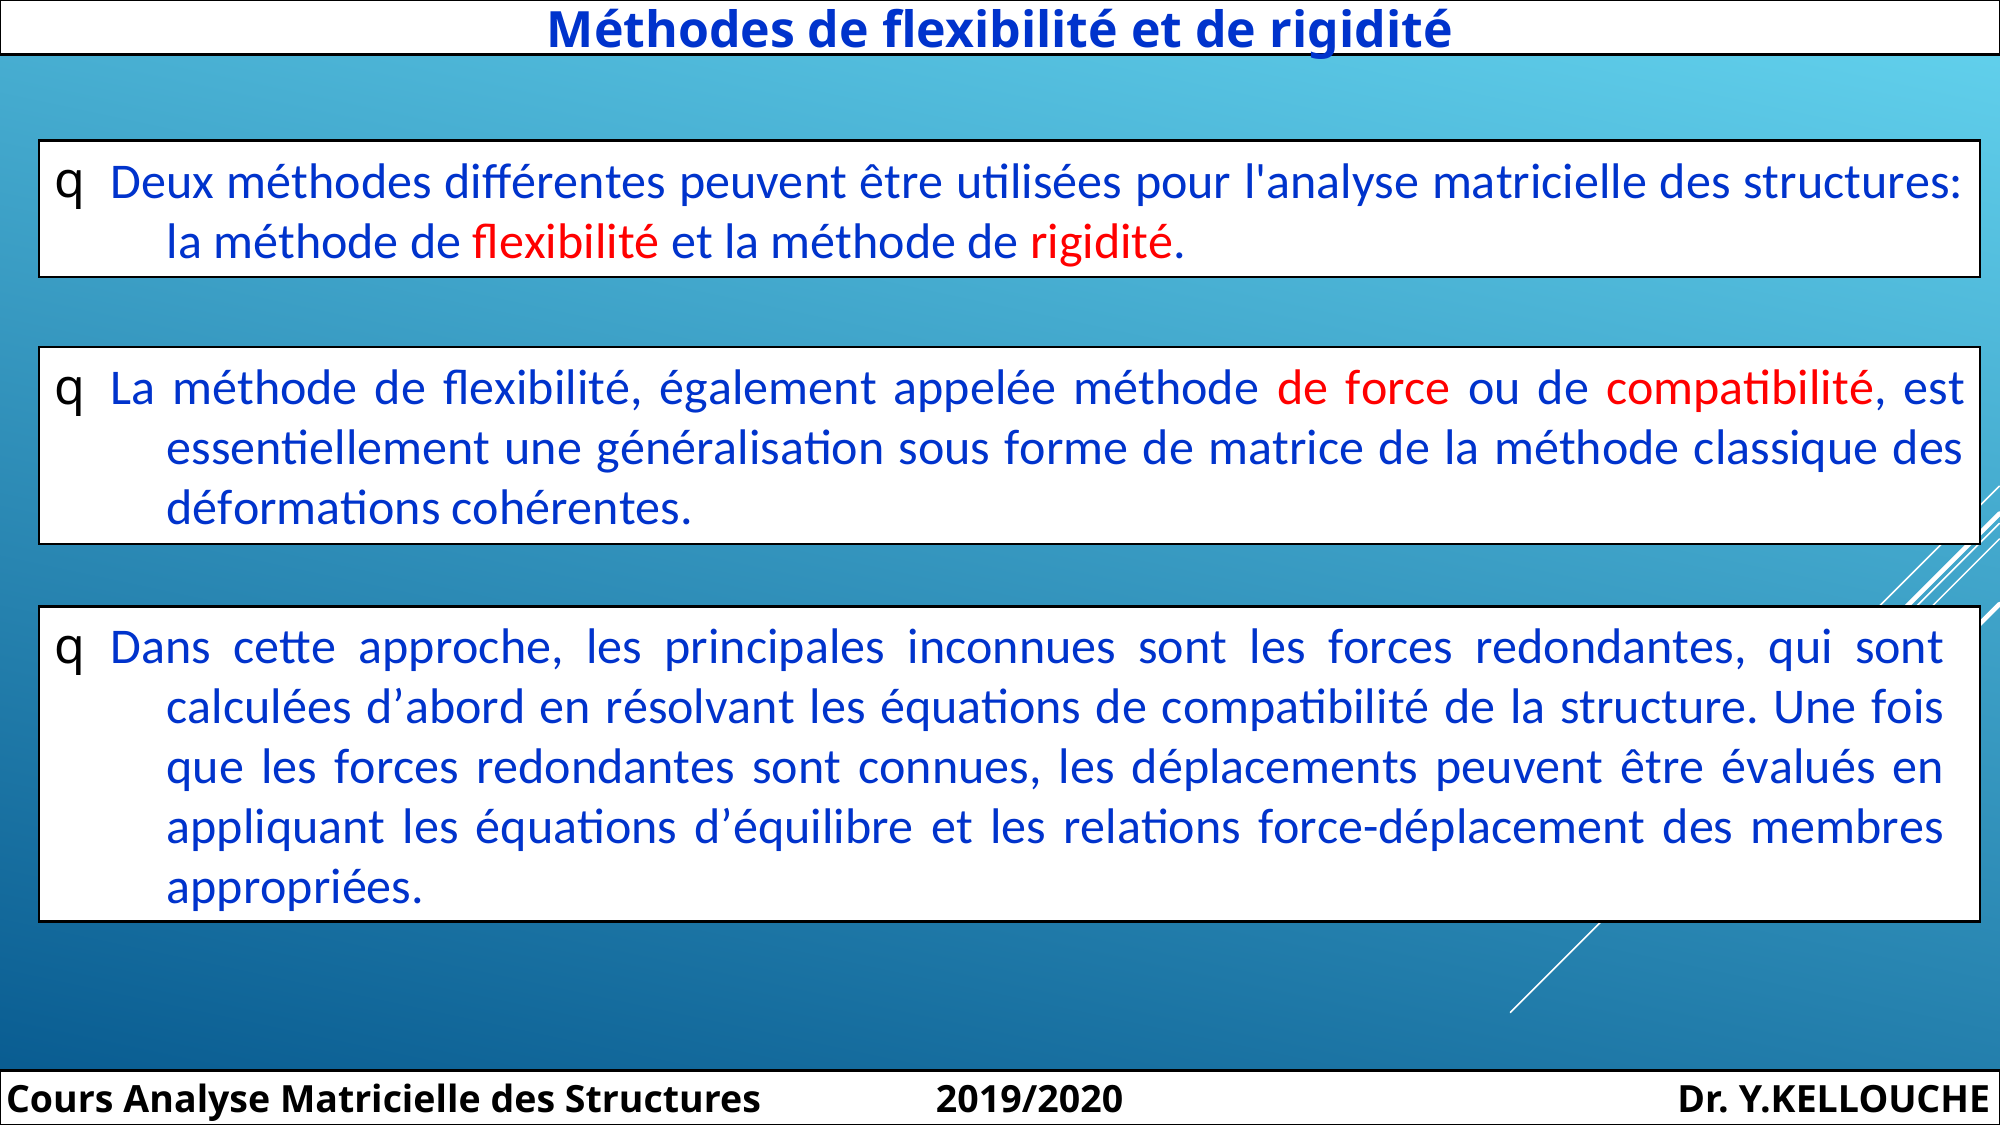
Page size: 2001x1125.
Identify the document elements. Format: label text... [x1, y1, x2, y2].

text_box Cours Analyse Matricielle des Structures 2019/2020 Dr. Y.KELLOUCHE [0, 1070, 2000, 1125]
text_box Dans cette approche, les principales inconnues sont les forces redondantes, qui sont calculées d’abord en résolvant les équations de compatibilité de la structure. Une fois que les forces redondantes sont connues, les déplacements peuvent être évalués en appliquant les équations d’équilibre et les relations force-déplacement des membres appropriées. [39, 606, 1981, 864]
text_box La méthode de flexibilité, également appelée méthode de force ou de compatibilité, est essentiellement une généralisation sous forme de matrice de la méthode classique des déformations cohérentes. [39, 347, 1981, 545]
text_box Méthodes de flexibilité et de rigidité [0, 0, 2000, 55]
text_box Deux méthodes différentes peuvent être utilisées pour l'analyse matricielle des structures: la méthode de flexibilité et la méthode de rigidité. [39, 140, 1981, 278]
